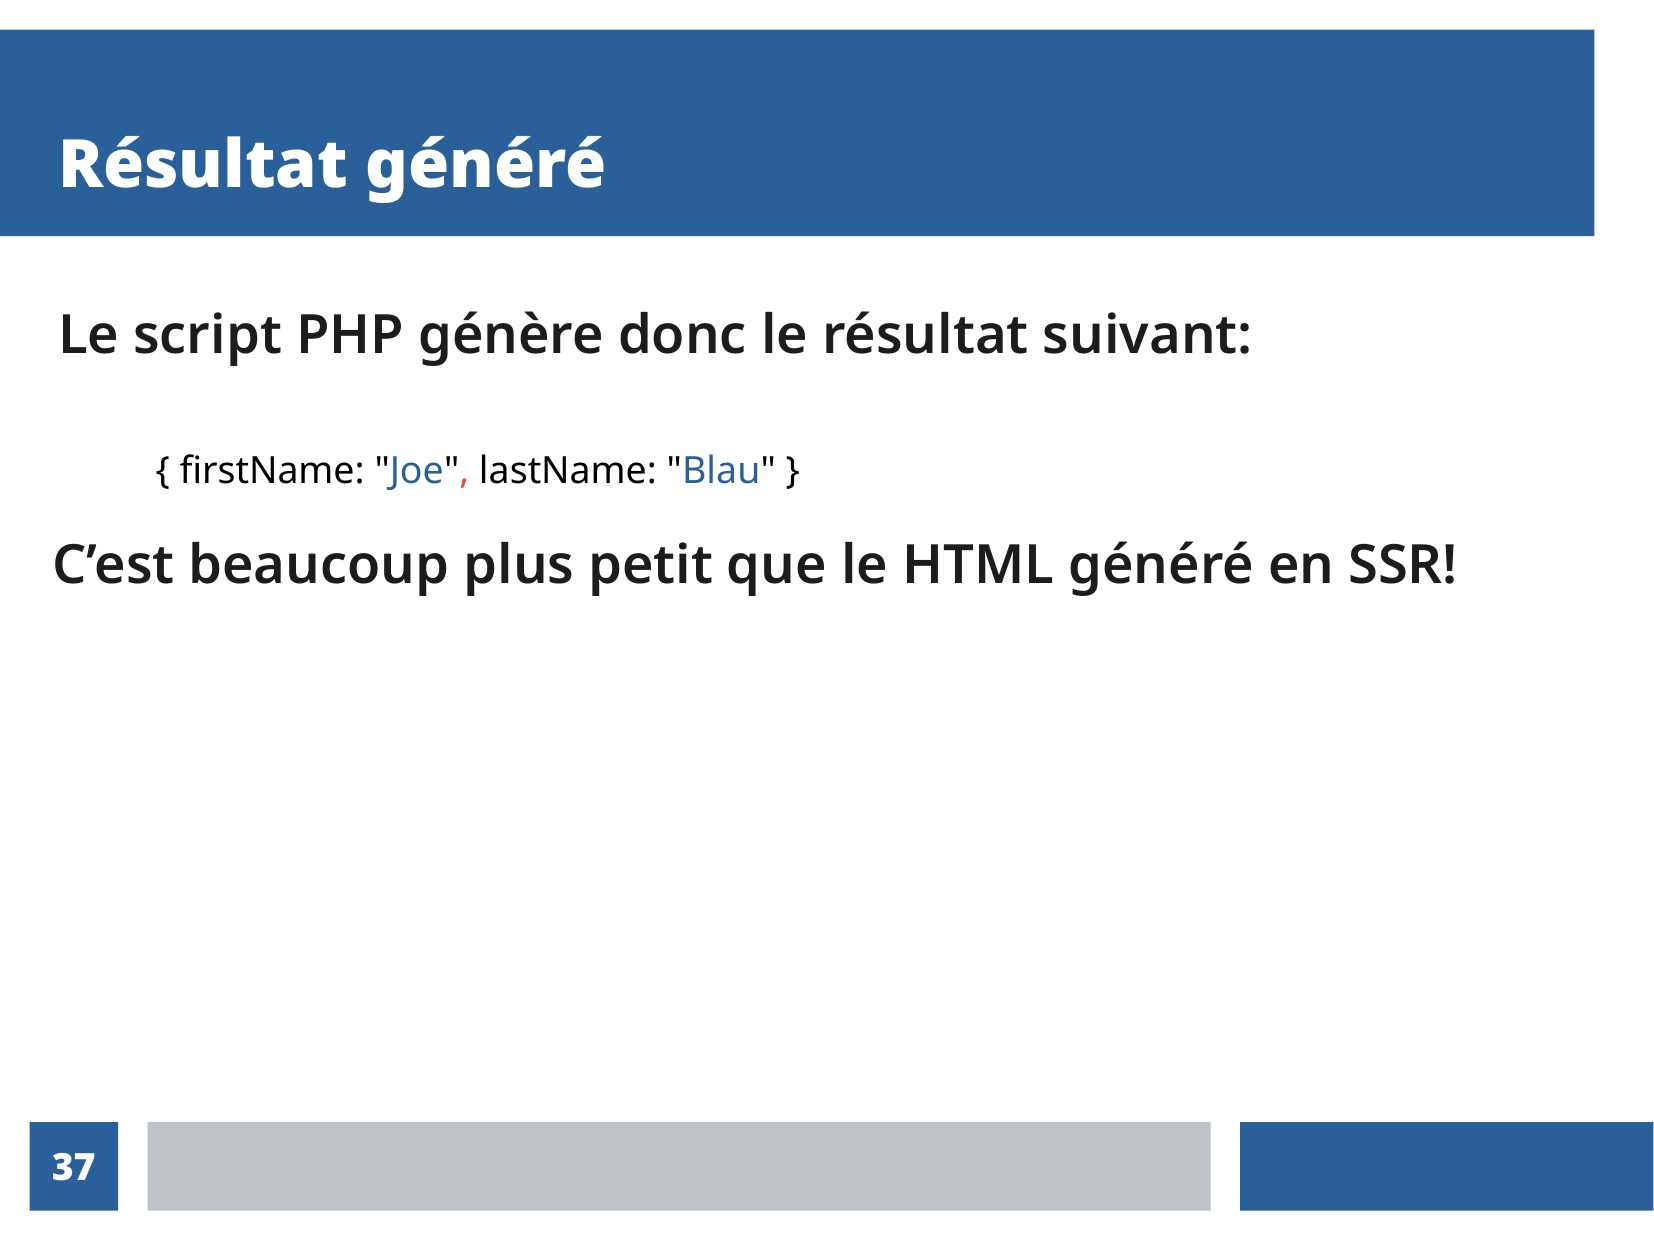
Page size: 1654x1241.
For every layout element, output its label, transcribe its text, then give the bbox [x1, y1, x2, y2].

list C’est beaucoup plus petit que le HTML généré en SSR! [52, 525, 1559, 662]
list Le script PHP génère donc le résultat suivant: [58, 295, 1565, 432]
text_box { firstName: "Joe", lastName: "Blau" } [140, 435, 1441, 520]
title Résultat généré [58, 59, 1594, 207]
